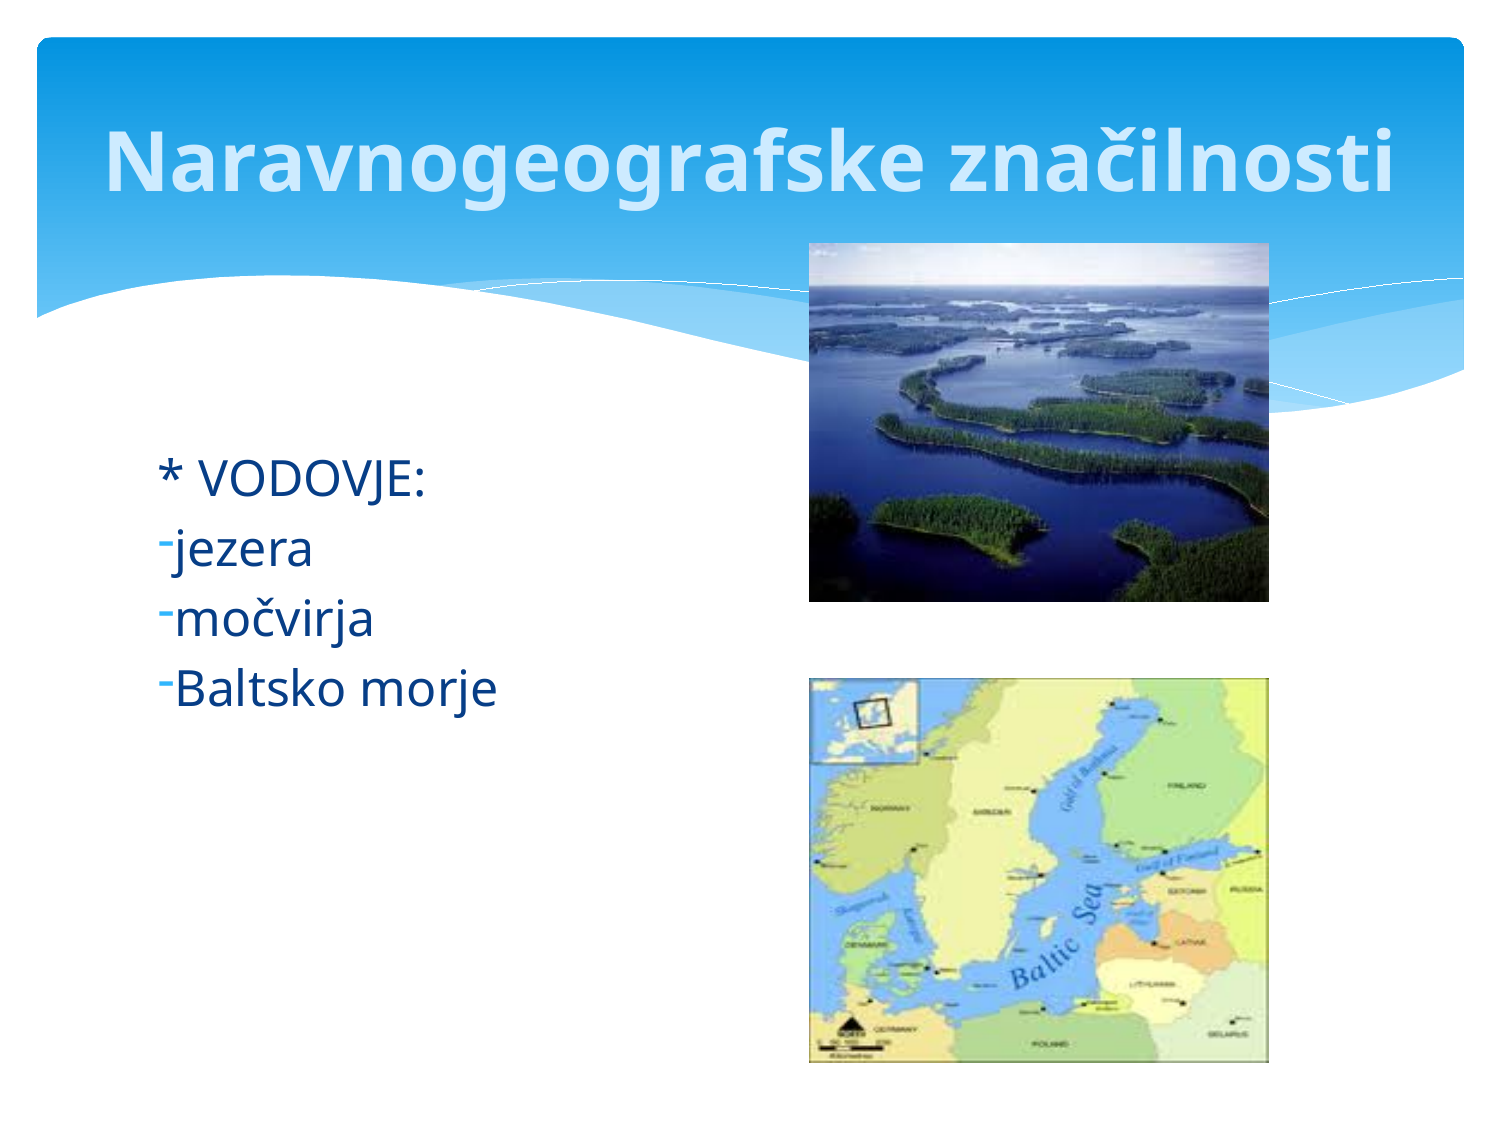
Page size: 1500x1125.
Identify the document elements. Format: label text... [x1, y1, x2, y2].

title Naravnogeografske značilnosti [75, 55, 1425, 261]
picture [809, 243, 1269, 602]
picture [809, 678, 1269, 1063]
list * VODOVJE: jezera močvirja Baltsko morje [142, 438, 1359, 1005]
